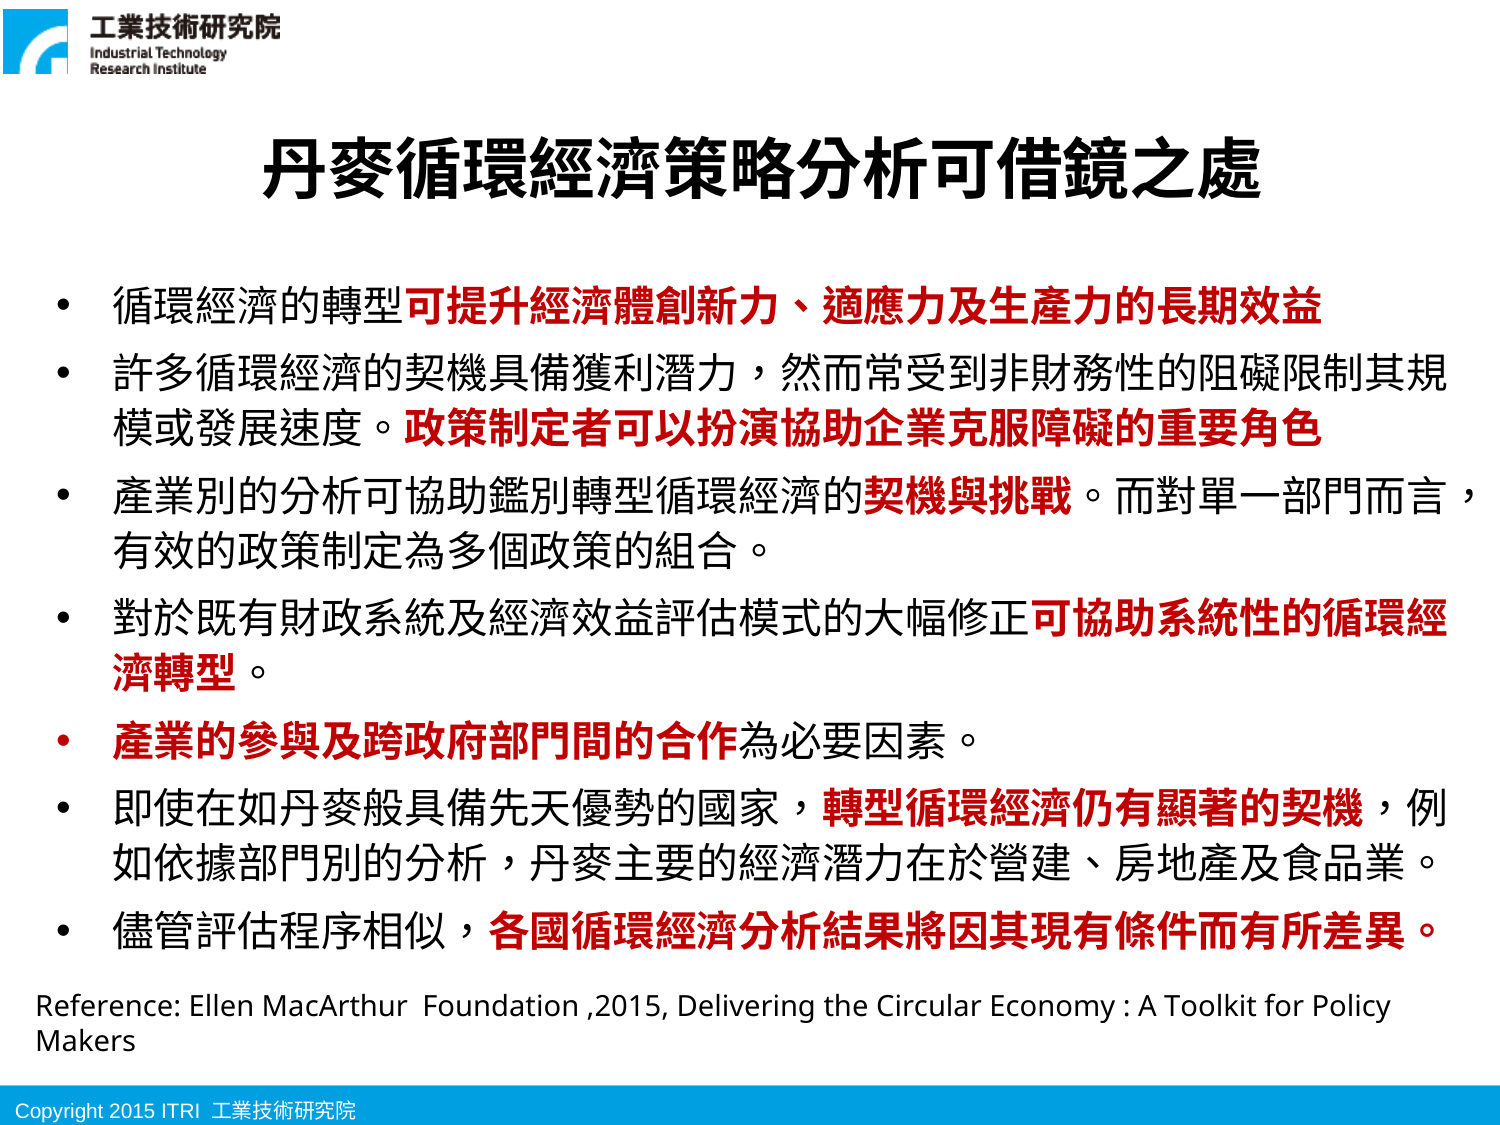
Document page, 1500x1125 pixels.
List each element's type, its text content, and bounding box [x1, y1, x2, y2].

text_box Reference: Ellen MacArthur Foundation ,2015, Delivering the Circular Economy : A Toolkit for Policy Makers [20, 979, 1443, 1066]
list 循環經濟的轉型可提升經濟體創新力、適應力及生產力的長期效益 許多循環經濟的契機具備獲利潛力，然而常受到非財務性的阻礙限制其規模或發展速度。政策制定者可以扮演協助企業克服障礙的重要角色 產業別的分析可協助鑑別轉型循環經濟的契機與挑戰。而對單一部門而言，有效的政策制定為多個政策的組合。 對於既有財政系統及經濟效益評估模式的大幅修正可協助系統性的循環經濟轉型。 產業的參與及跨政府部門間的合作為必要因素。 即使在如丹麥般具備先天優勢的國家，轉型循環經濟仍有顯著的契機，例如依據部門別的分析，丹麥主要的經濟潛力在於營建、房地產及食品業。 儘管評估程序相似，各國循環經濟分析結果將因其現有條件而有所差異。 [41, 267, 1471, 966]
picture [19, 9, 280, 74]
title 丹麥循環經濟策略分析可借鏡之處 [24, 101, 1500, 233]
